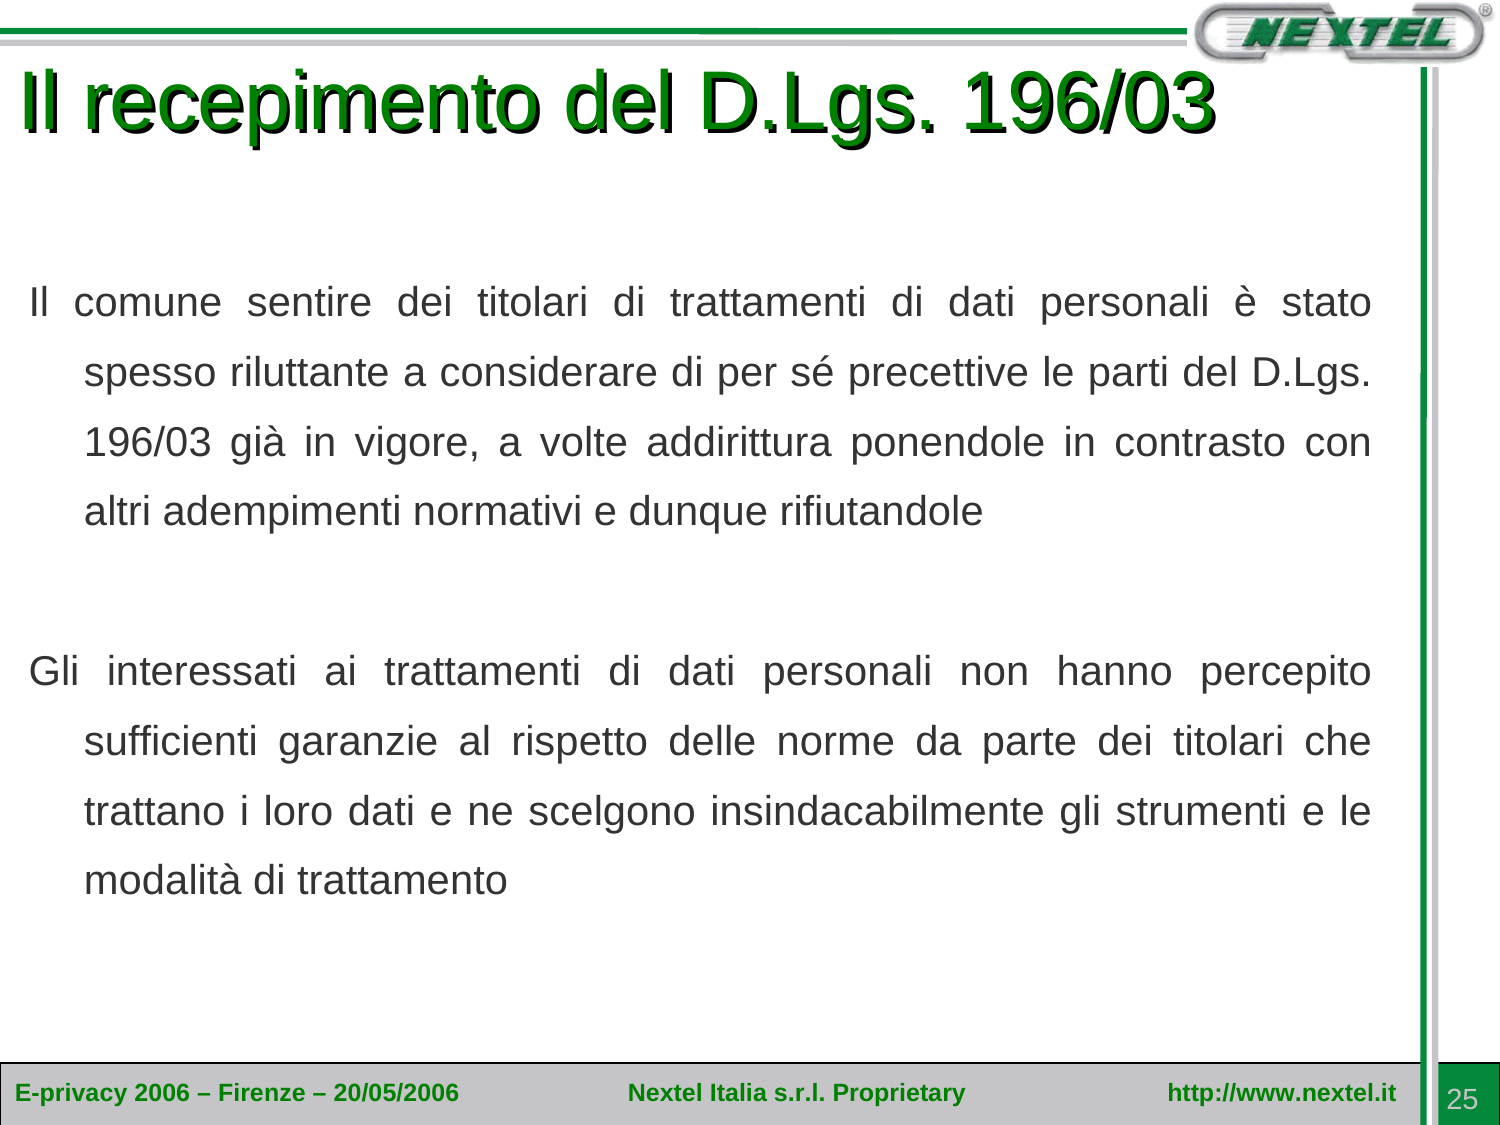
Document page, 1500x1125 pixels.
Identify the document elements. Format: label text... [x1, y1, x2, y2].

picture [1187, 0, 1500, 67]
title Il recepimento del D.Lgs. 196/03 [2, 25, 1241, 176]
list Il comune sentire dei titolari di trattamenti di dati personali è stato spesso riluttante a considerare di per sé precettive le parti del D.Lgs. 196/03 già in vigore, a volte addirittura ponendole in contrasto con altri adempimenti normativi e dunque rifiutandole Gli interessati ai trattamenti di dati personali non hanno percepito sufficienti garanzie al rispetto delle norme da parte dei titolari che trattano i loro dati e ne scelgono insindacabilmente gli strumenti e le modalità di trattamento [13, 248, 1388, 1001]
